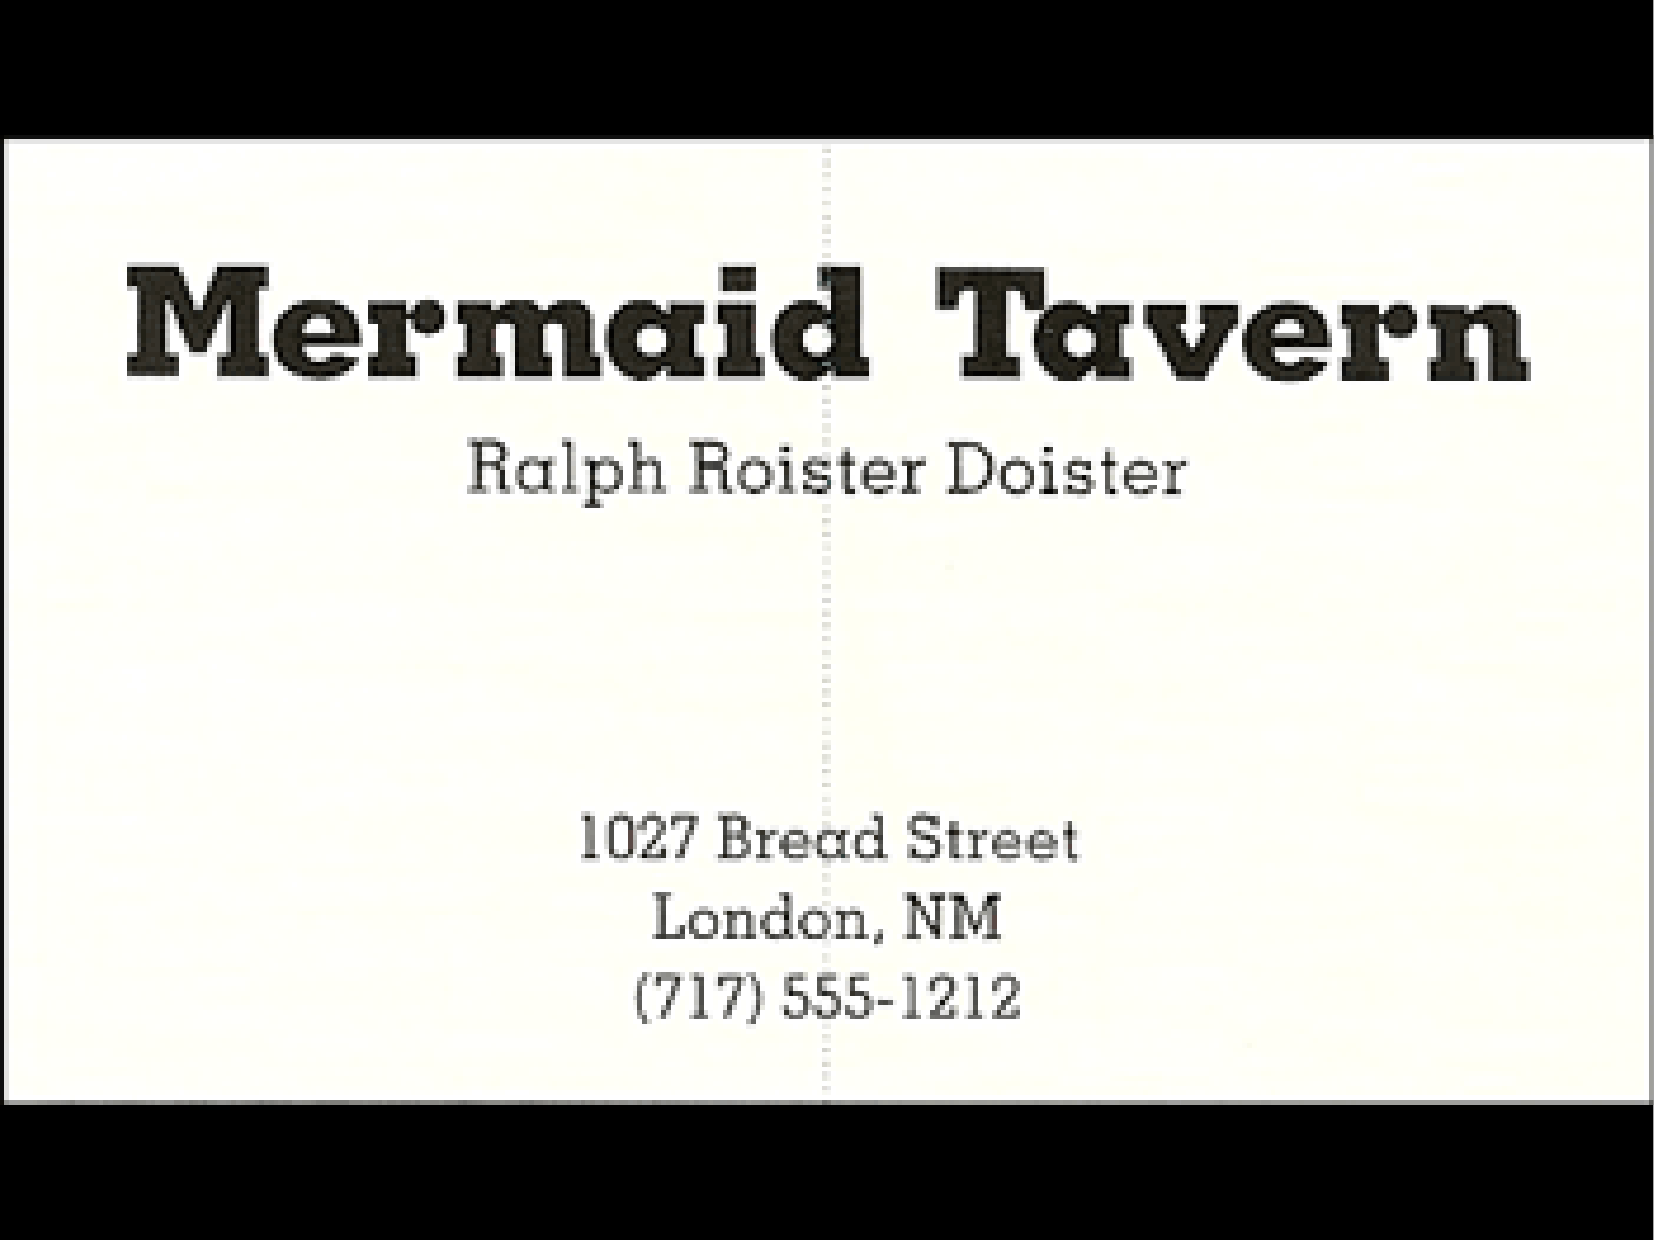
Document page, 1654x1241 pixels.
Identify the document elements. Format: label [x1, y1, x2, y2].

picture [0, 135, 1654, 1105]
